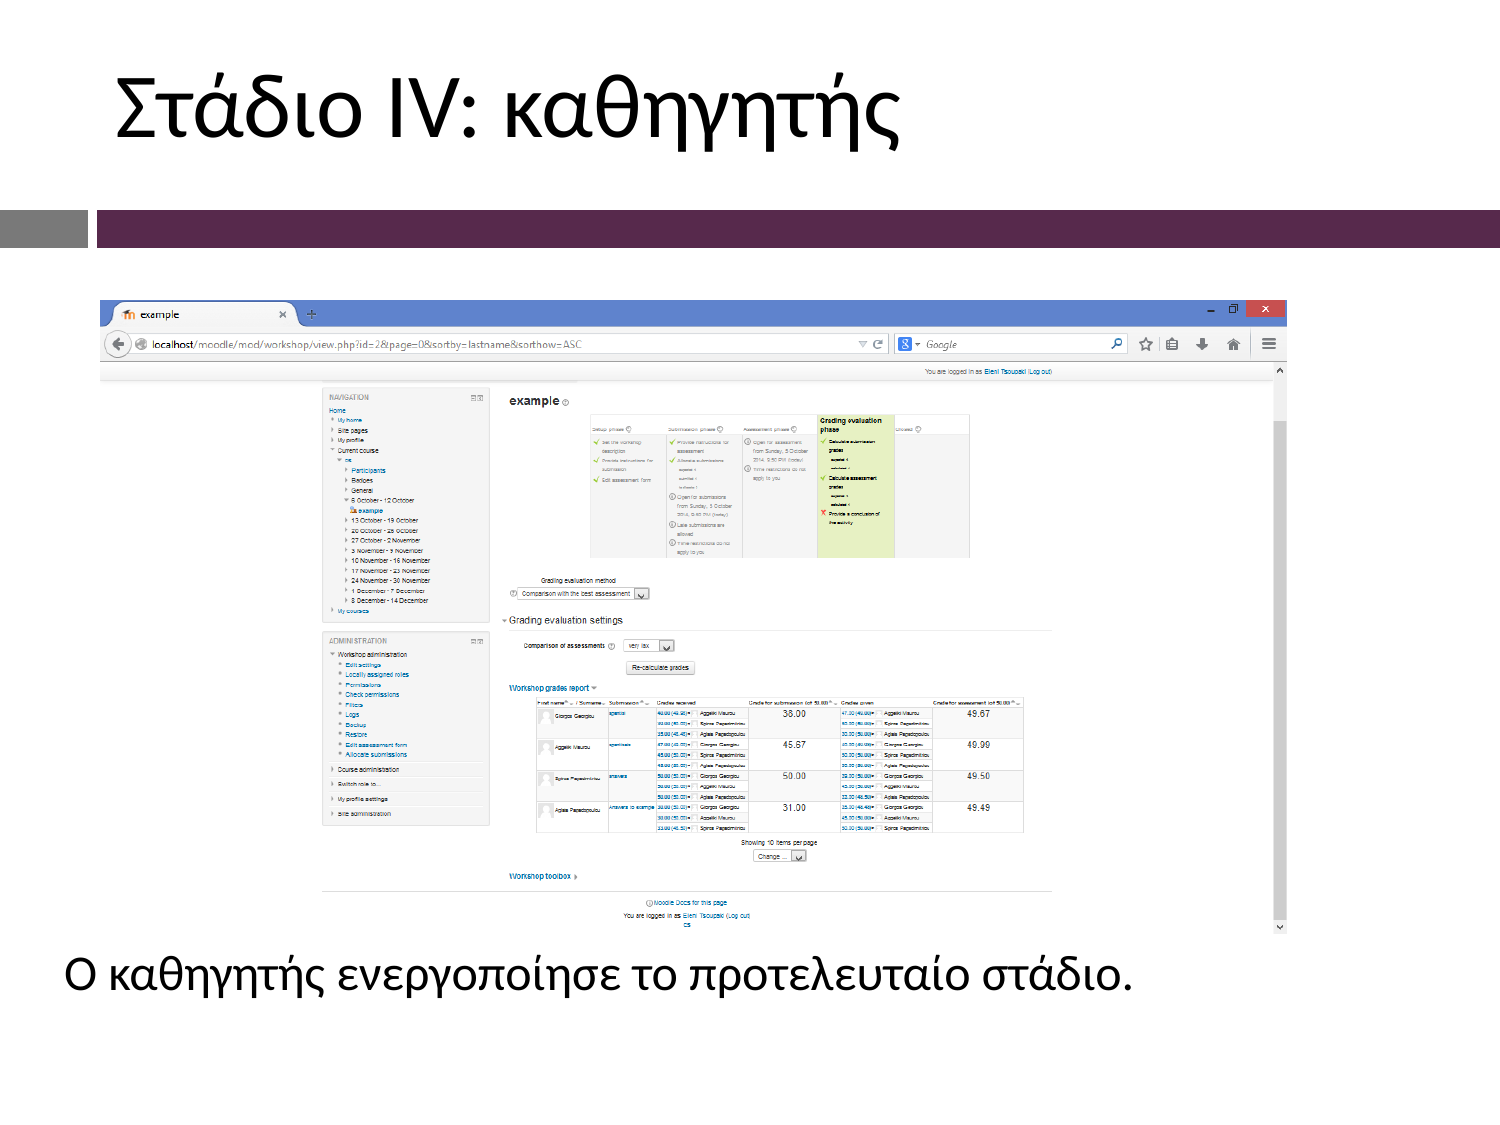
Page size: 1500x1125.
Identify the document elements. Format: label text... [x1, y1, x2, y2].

title Στάδιο IV: καθηγητής [100, 19, 1438, 182]
picture [100, 301, 1287, 934]
text_box Ο καθηγητής ενεργοποίησε το προτελευταίο στάδιο. [64, 940, 1414, 1085]
